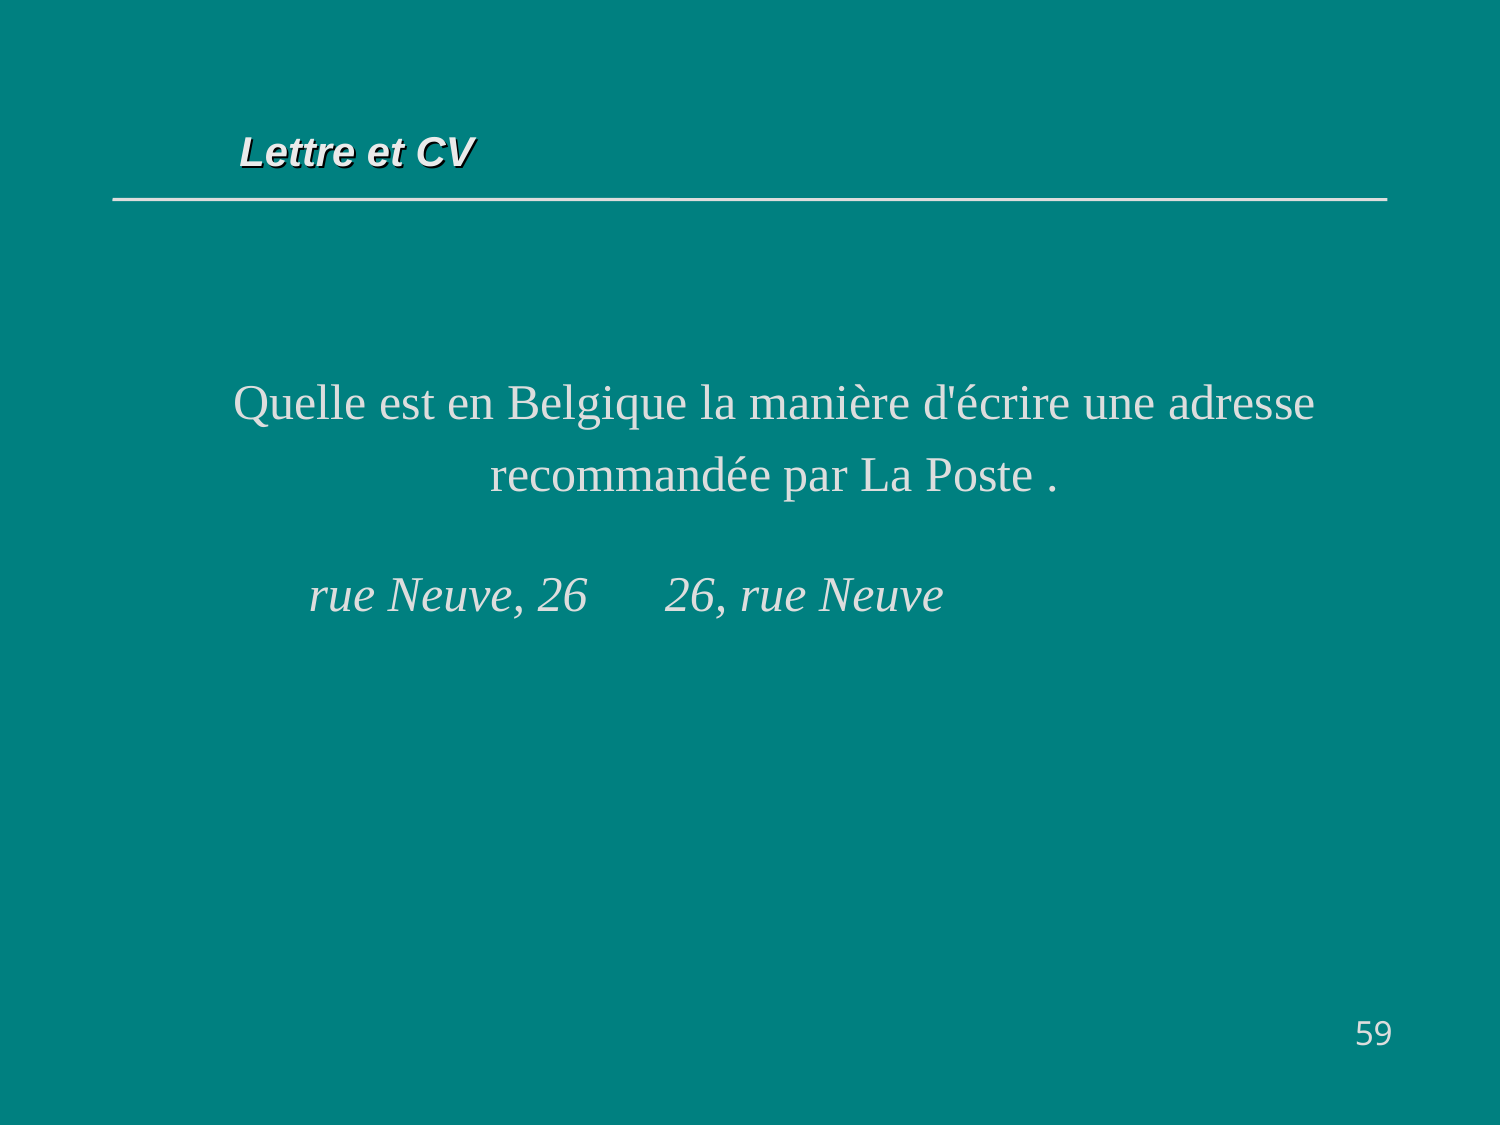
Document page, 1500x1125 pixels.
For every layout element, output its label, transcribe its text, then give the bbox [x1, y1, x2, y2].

text_box Lettre et CV [224, 116, 489, 183]
text_box Quelle est en Belgique la manière d'écrire une adresse recommandée par La Poste . rue Neuve, 26 26, rue Neuve [174, 349, 1376, 630]
